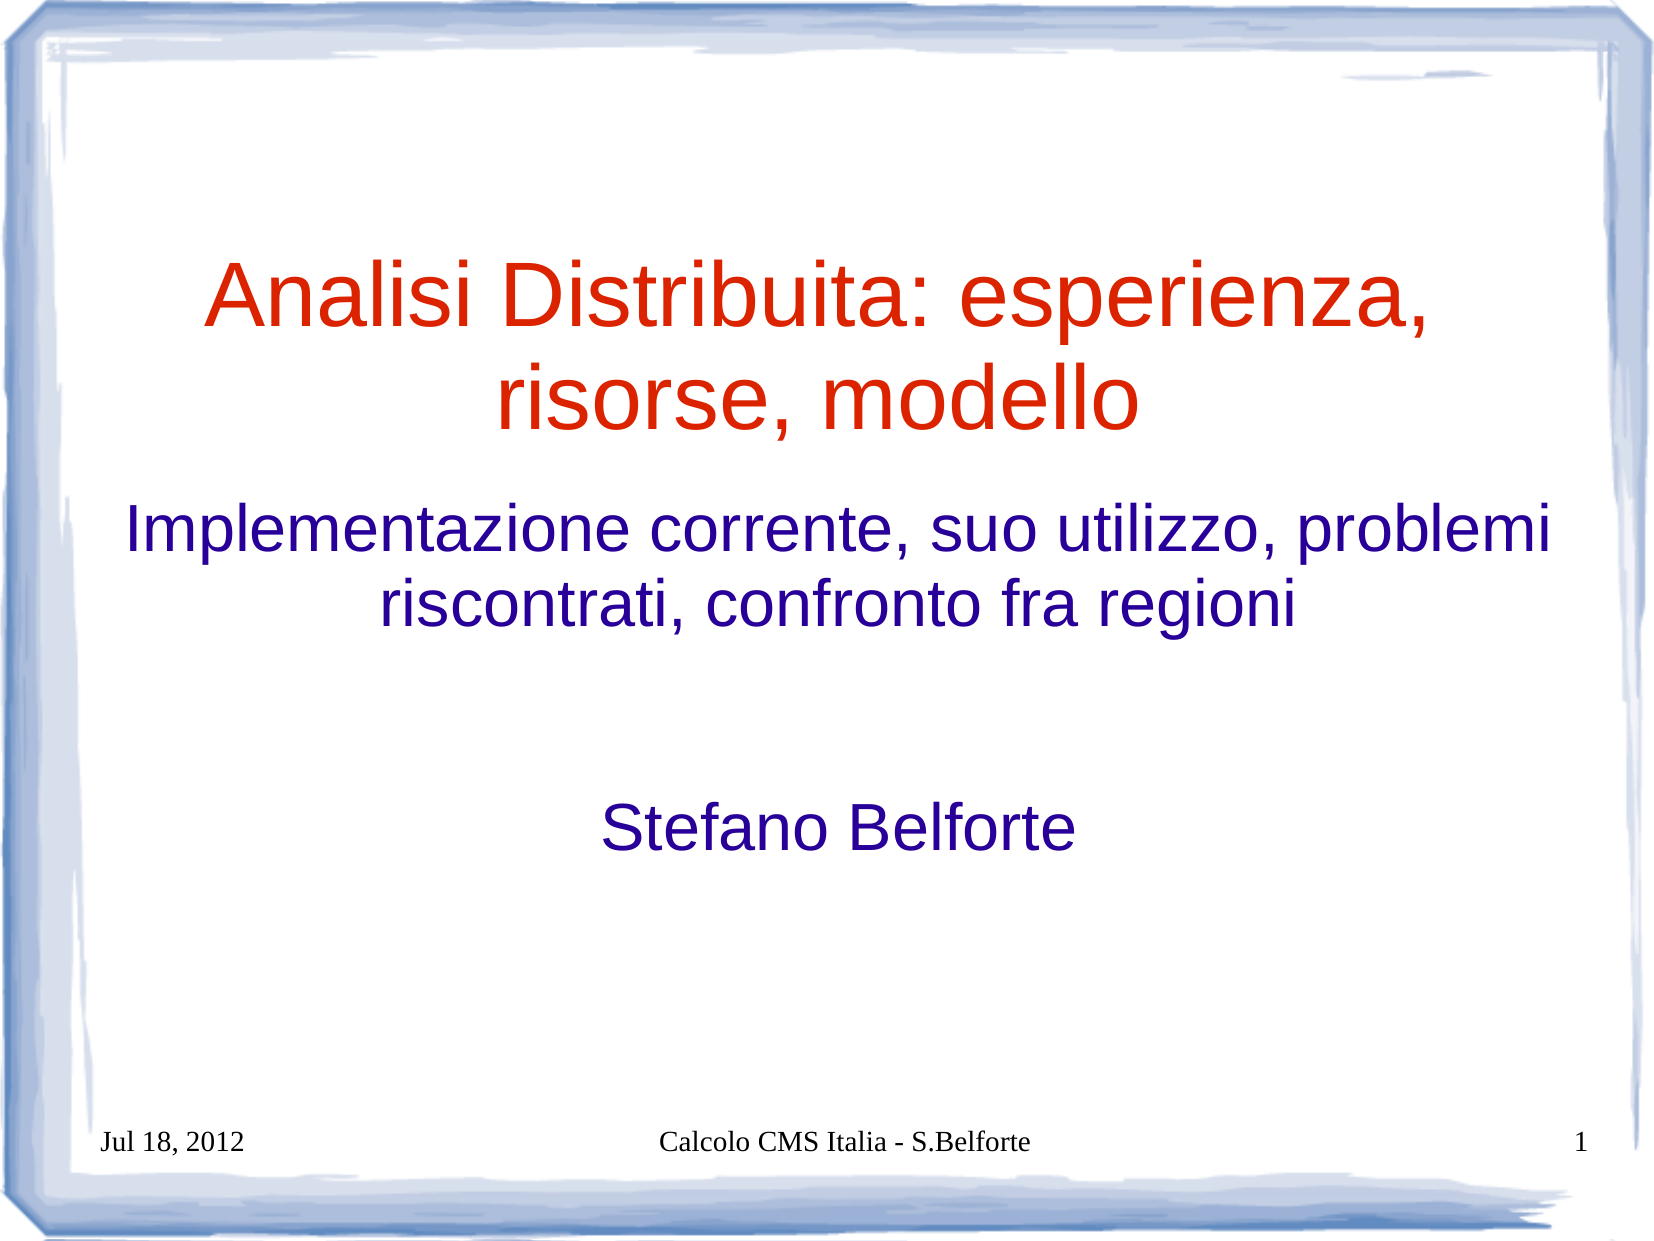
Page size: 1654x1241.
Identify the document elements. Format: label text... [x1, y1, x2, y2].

title Analisi Distribuita: esperienza, risorse, modello [75, 242, 1564, 451]
subtitle Implementazione corrente, suo utilizzo, problemi riscontrati, confronto fra regioni Stefano Belforte [112, 268, 1566, 1088]
picture [0, 0, 1654, 1241]
